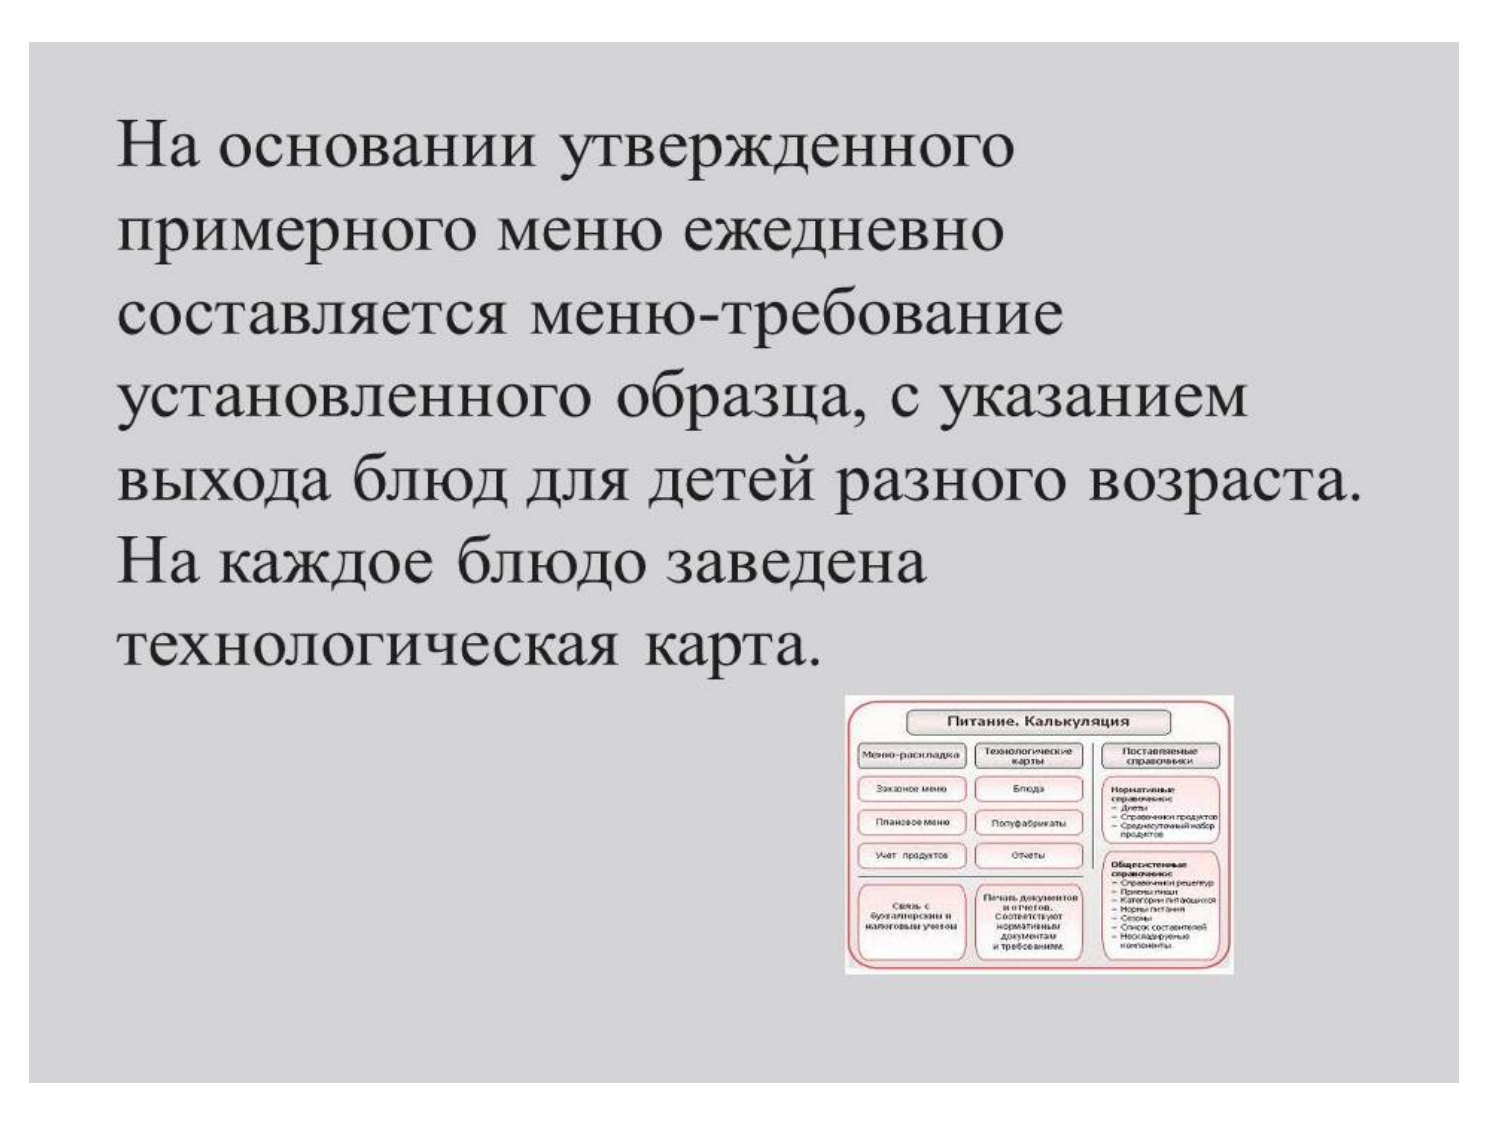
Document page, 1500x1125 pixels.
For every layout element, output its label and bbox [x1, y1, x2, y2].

picture [29, 42, 1459, 1083]
